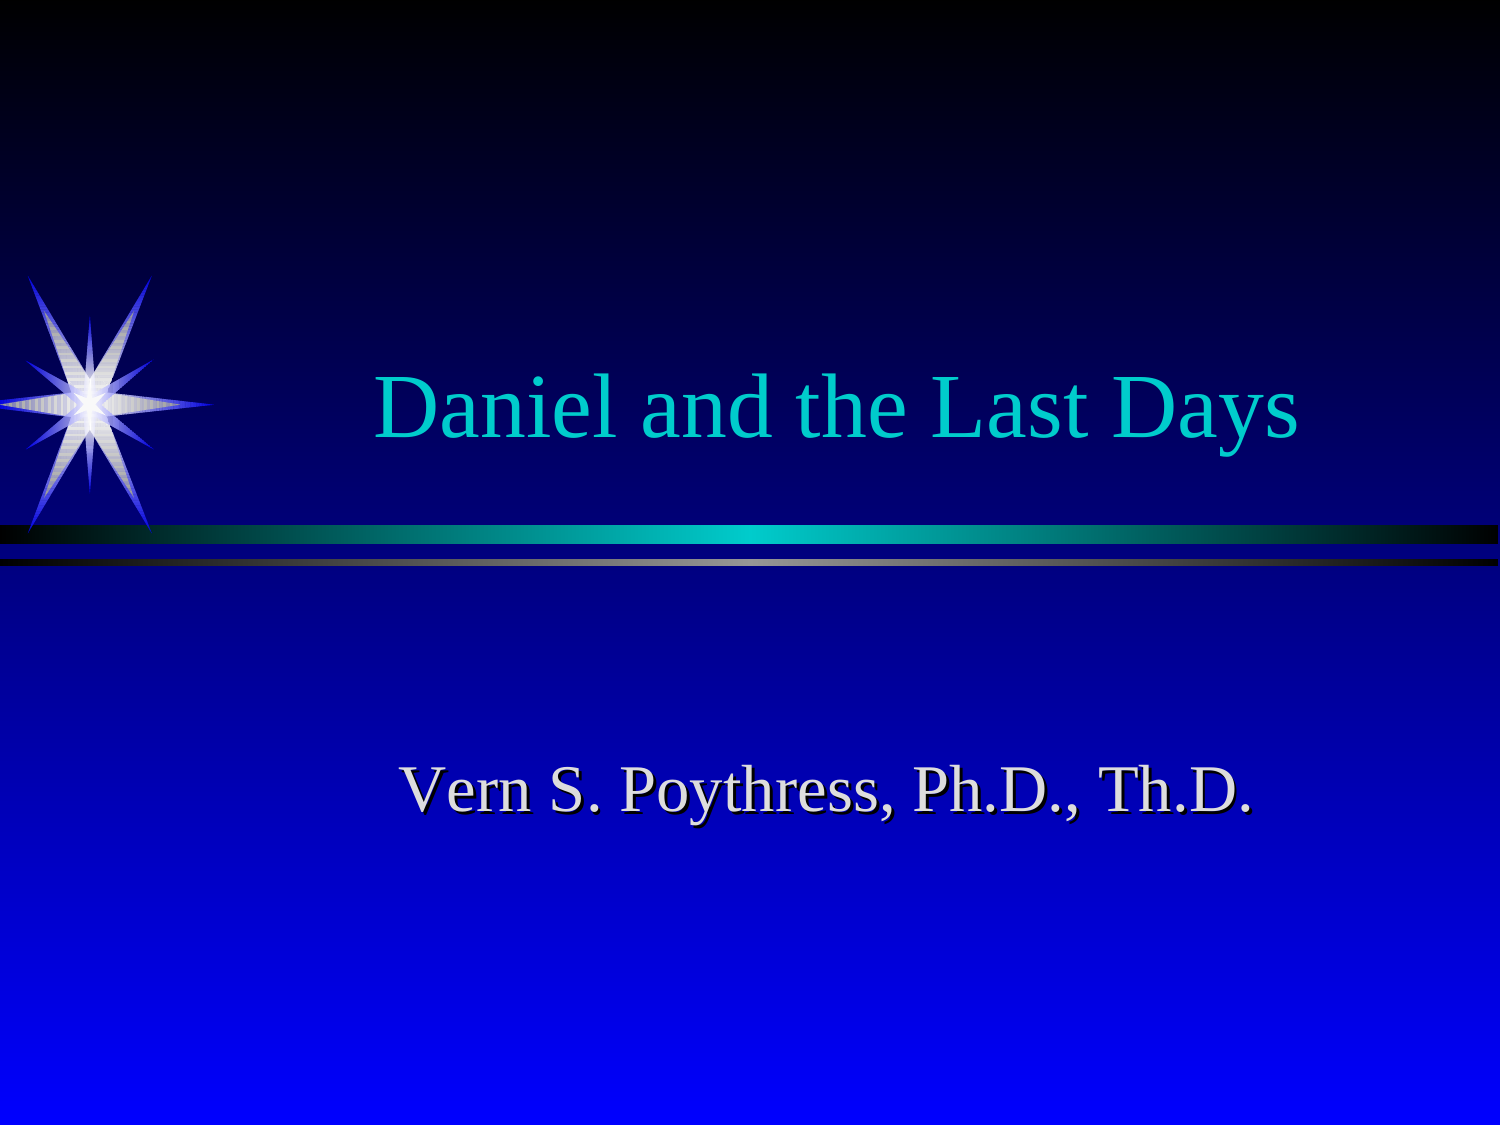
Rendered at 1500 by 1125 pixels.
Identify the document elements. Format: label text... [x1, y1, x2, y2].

subtitle Vern S. Poythress, Ph.D., Th.D. [301, 644, 1352, 933]
title Daniel and the Last Days [200, 312, 1476, 501]
